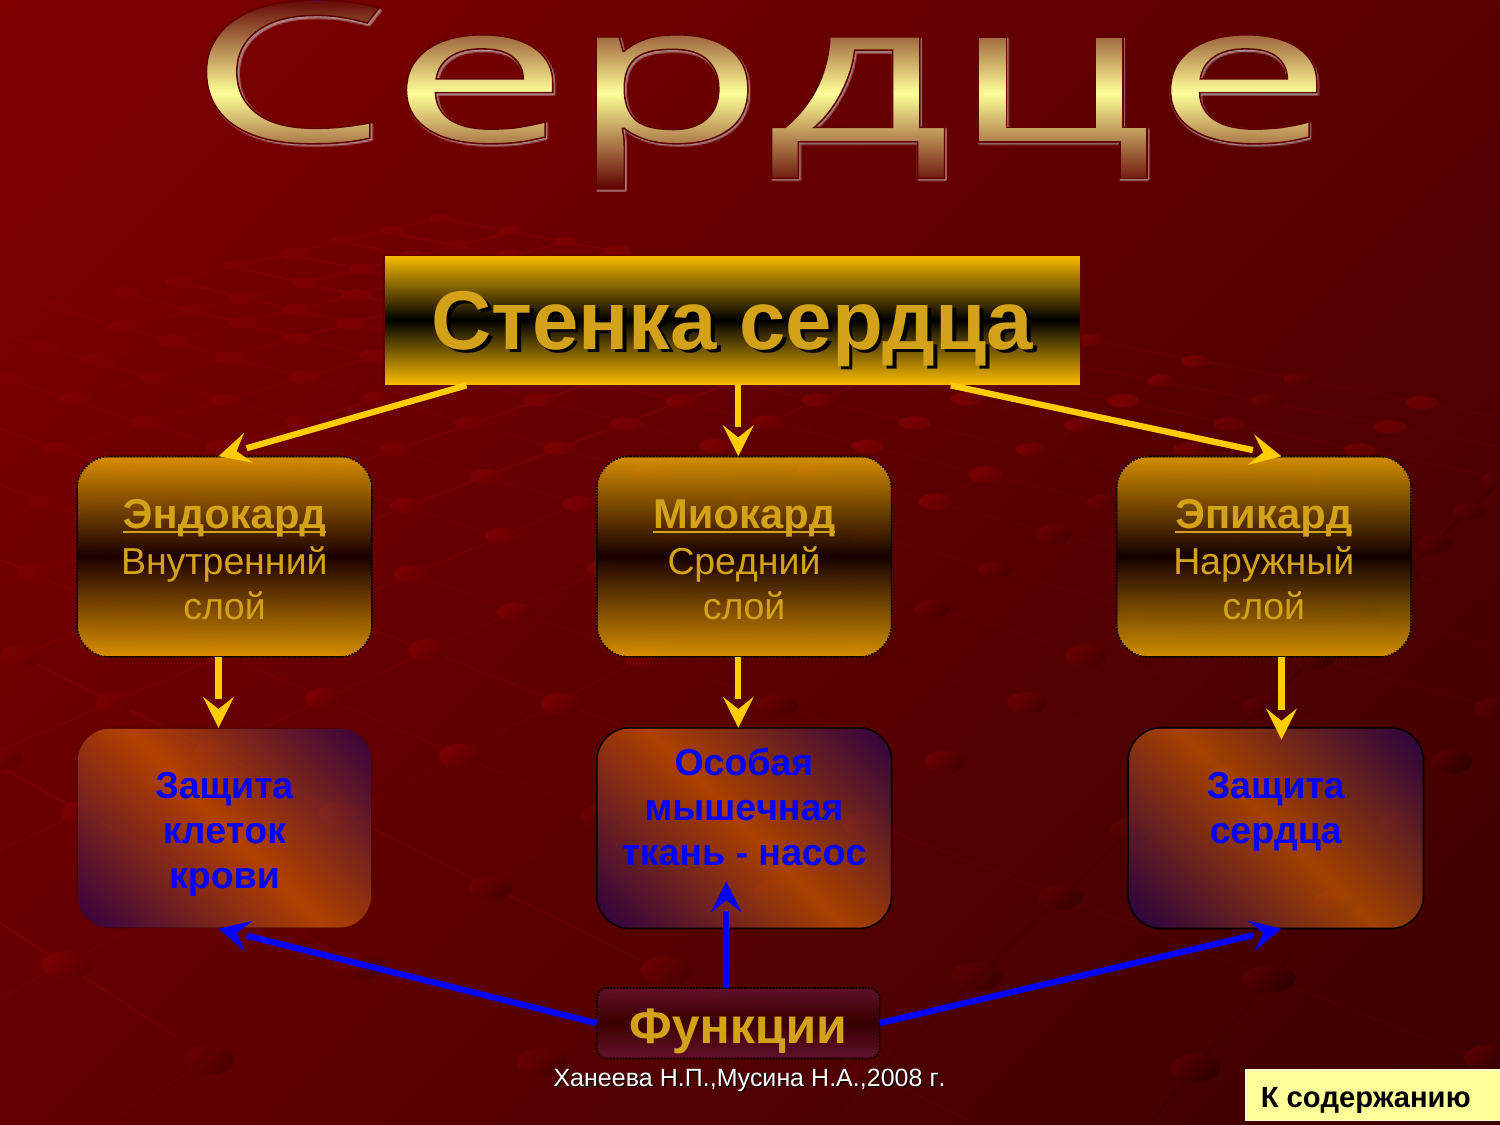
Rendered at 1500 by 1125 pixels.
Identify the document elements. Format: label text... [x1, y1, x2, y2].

text_box К содержанию [1246, 1070, 1500, 1121]
text_box Особая мышечная ткань - насос [596, 727, 892, 929]
text_box Эндокард Внутренний слой [76, 456, 373, 658]
text_box Сердце [596, 34, 748, 189]
text_box Эпикард Наружный слой [1116, 456, 1412, 658]
title Стенка сердца [384, 255, 1081, 386]
text_box Миокард Средний слой [596, 456, 892, 658]
text_box Сердце [1170, 34, 1317, 144]
text_box Сердце [978, 36, 1148, 179]
text_box Функции [596, 987, 880, 1059]
text_box Защита клеток крови [76, 727, 373, 929]
text_box Защита сердца [1128, 727, 1424, 929]
text_box Сердце [206, 0, 379, 144]
text_box Сердце [406, 34, 553, 144]
text_box Сердце [771, 36, 945, 179]
